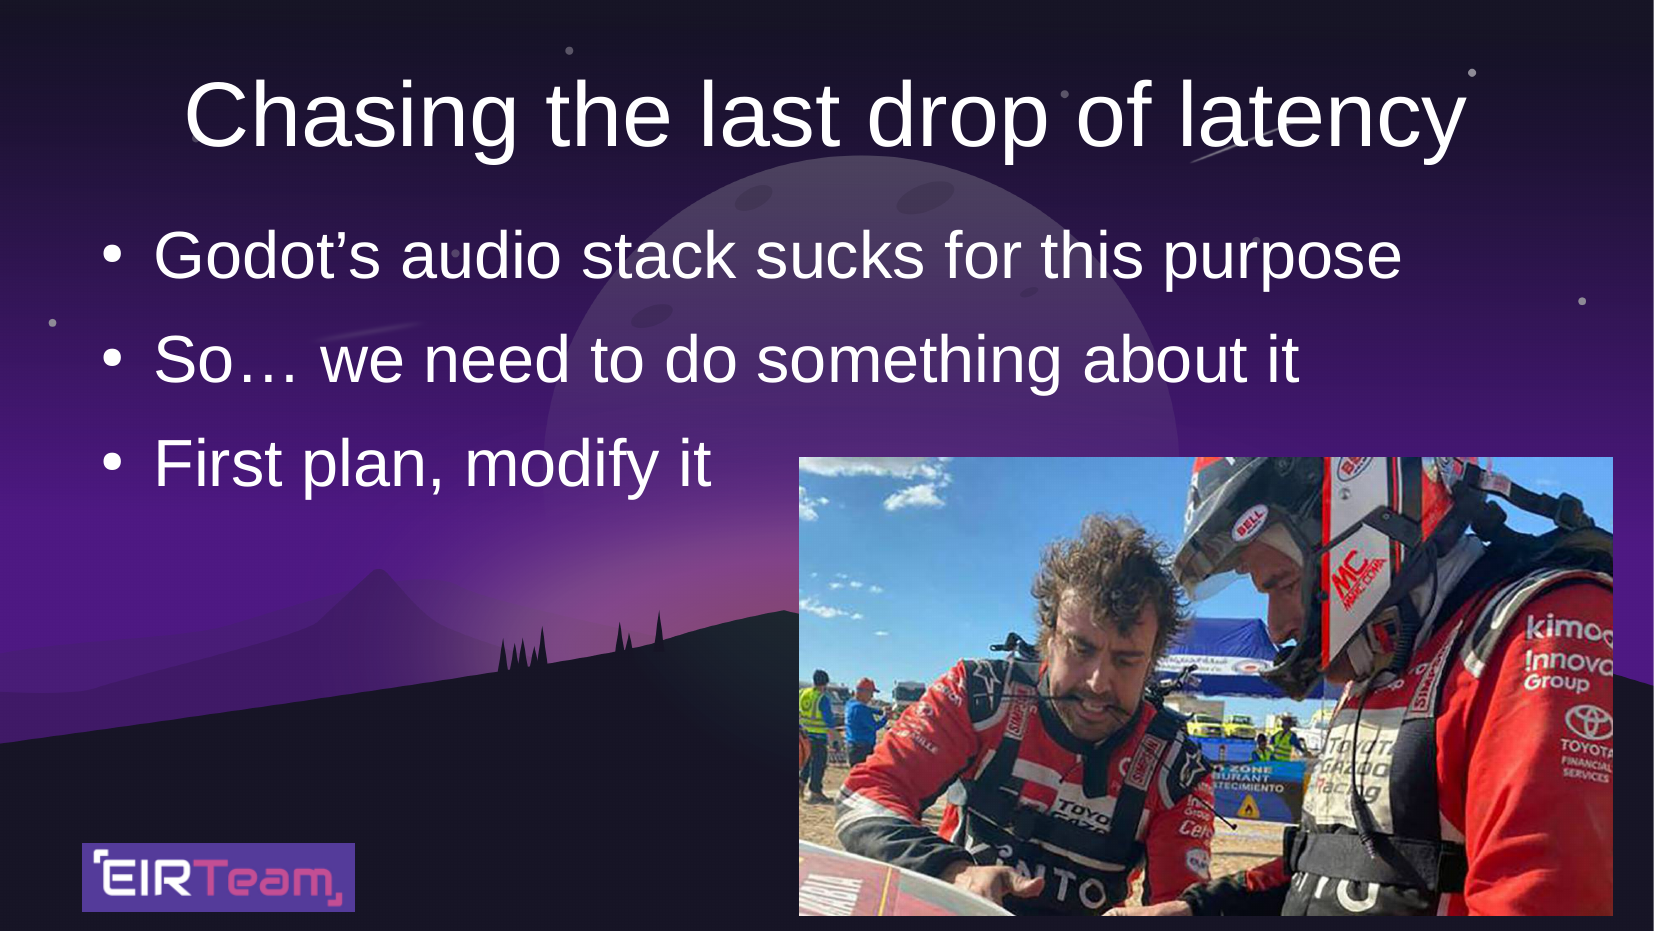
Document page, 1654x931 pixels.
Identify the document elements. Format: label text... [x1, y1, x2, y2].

list Godot’s audio stack sucks for this purpose So… we need to do something about it First plan, modify it [82, 217, 1571, 758]
title Chasing the last drop of latency [82, 37, 1571, 193]
picture [0, 0, 1654, 931]
